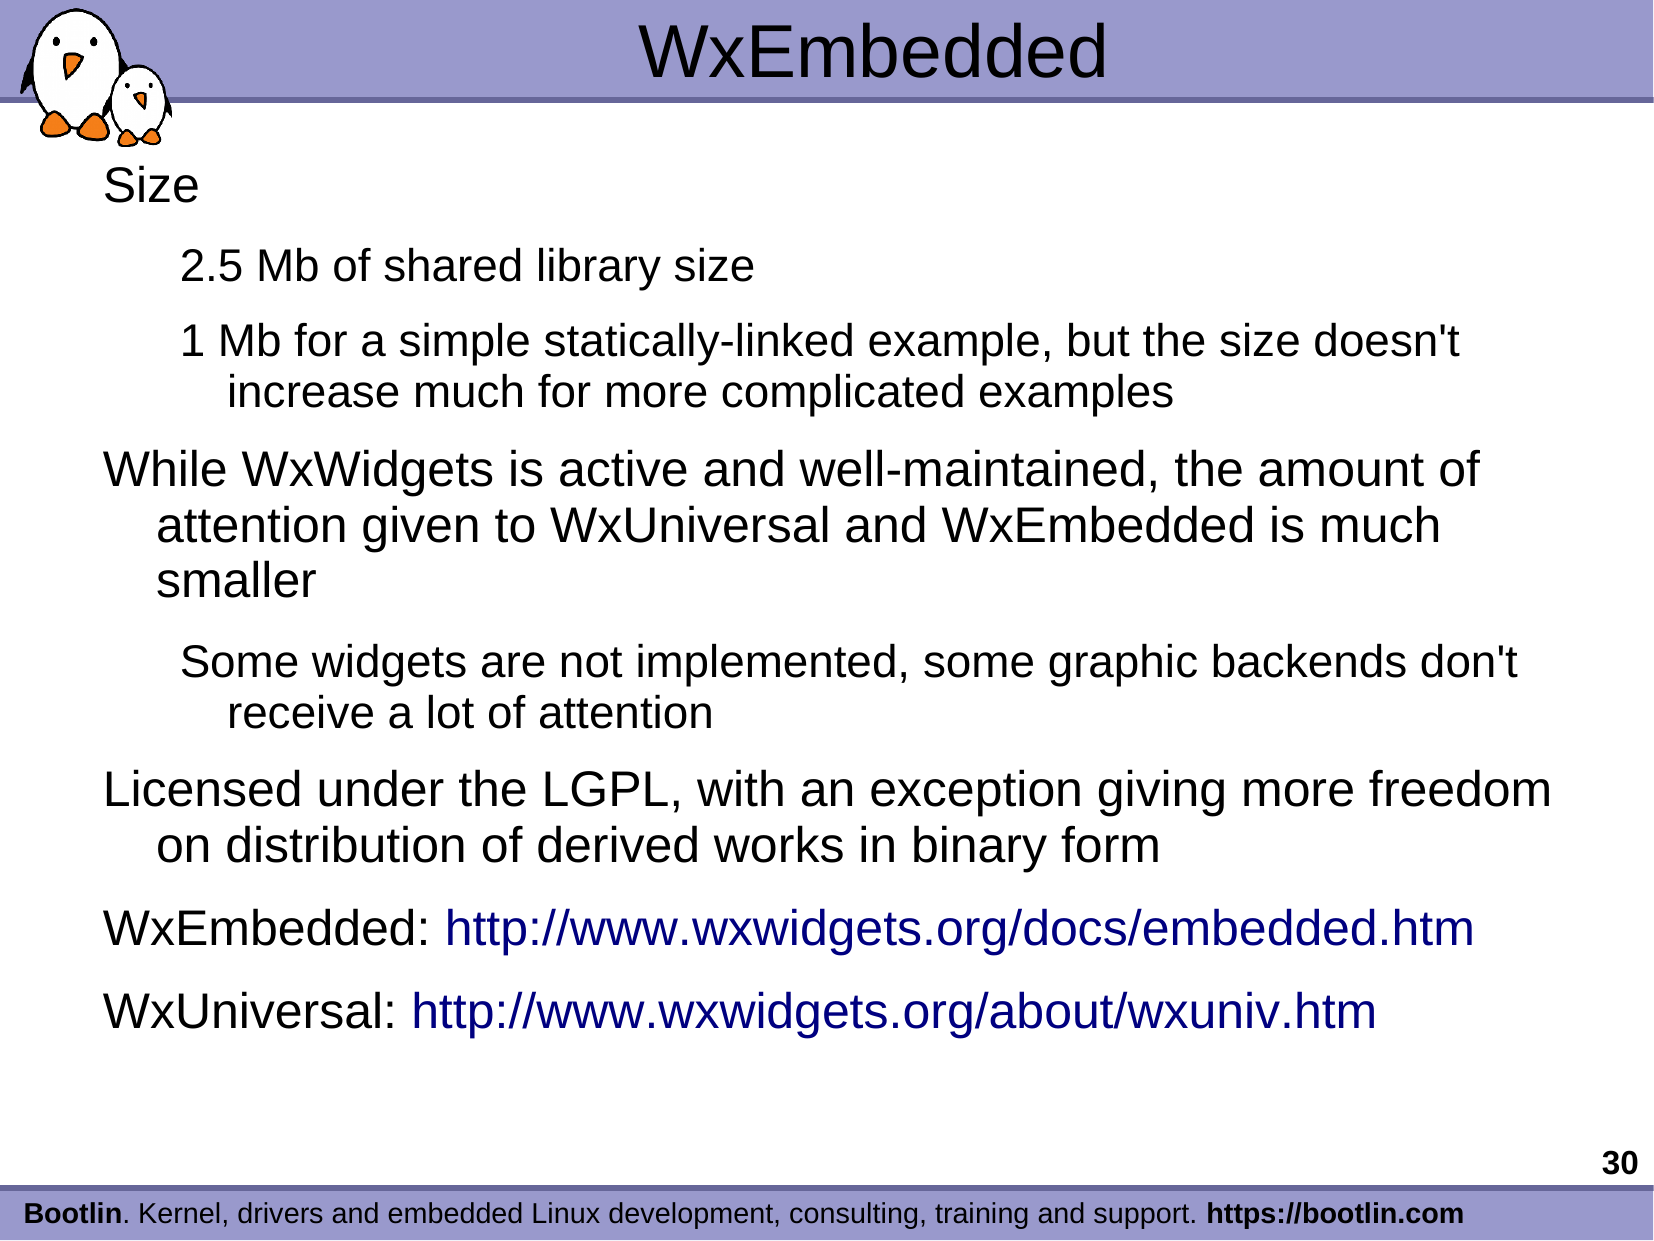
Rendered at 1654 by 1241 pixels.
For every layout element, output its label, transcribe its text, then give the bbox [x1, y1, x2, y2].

list Size 2.5 Mb of shared library size 1 Mb for a simple statically-linked example, but the size doesn't increase much for more complicated examples While WxWidgets is active and well-maintained, the amount of attention given to WxUniversal and WxEmbedded is much smaller Some widgets are not implemented, some graphic backends don't receive a lot of attention Licensed under the LGPL, with an exception giving more freedom on distribution of derived works in binary form WxEmbedded: http://www.wxwidgets.org/docs/embedded.htm WxUniversal: http://www.wxwidgets.org/about/wxuniv.htm [85, 157, 1598, 1118]
picture [20, 8, 172, 147]
title WxEmbedded [197, 5, 1551, 97]
